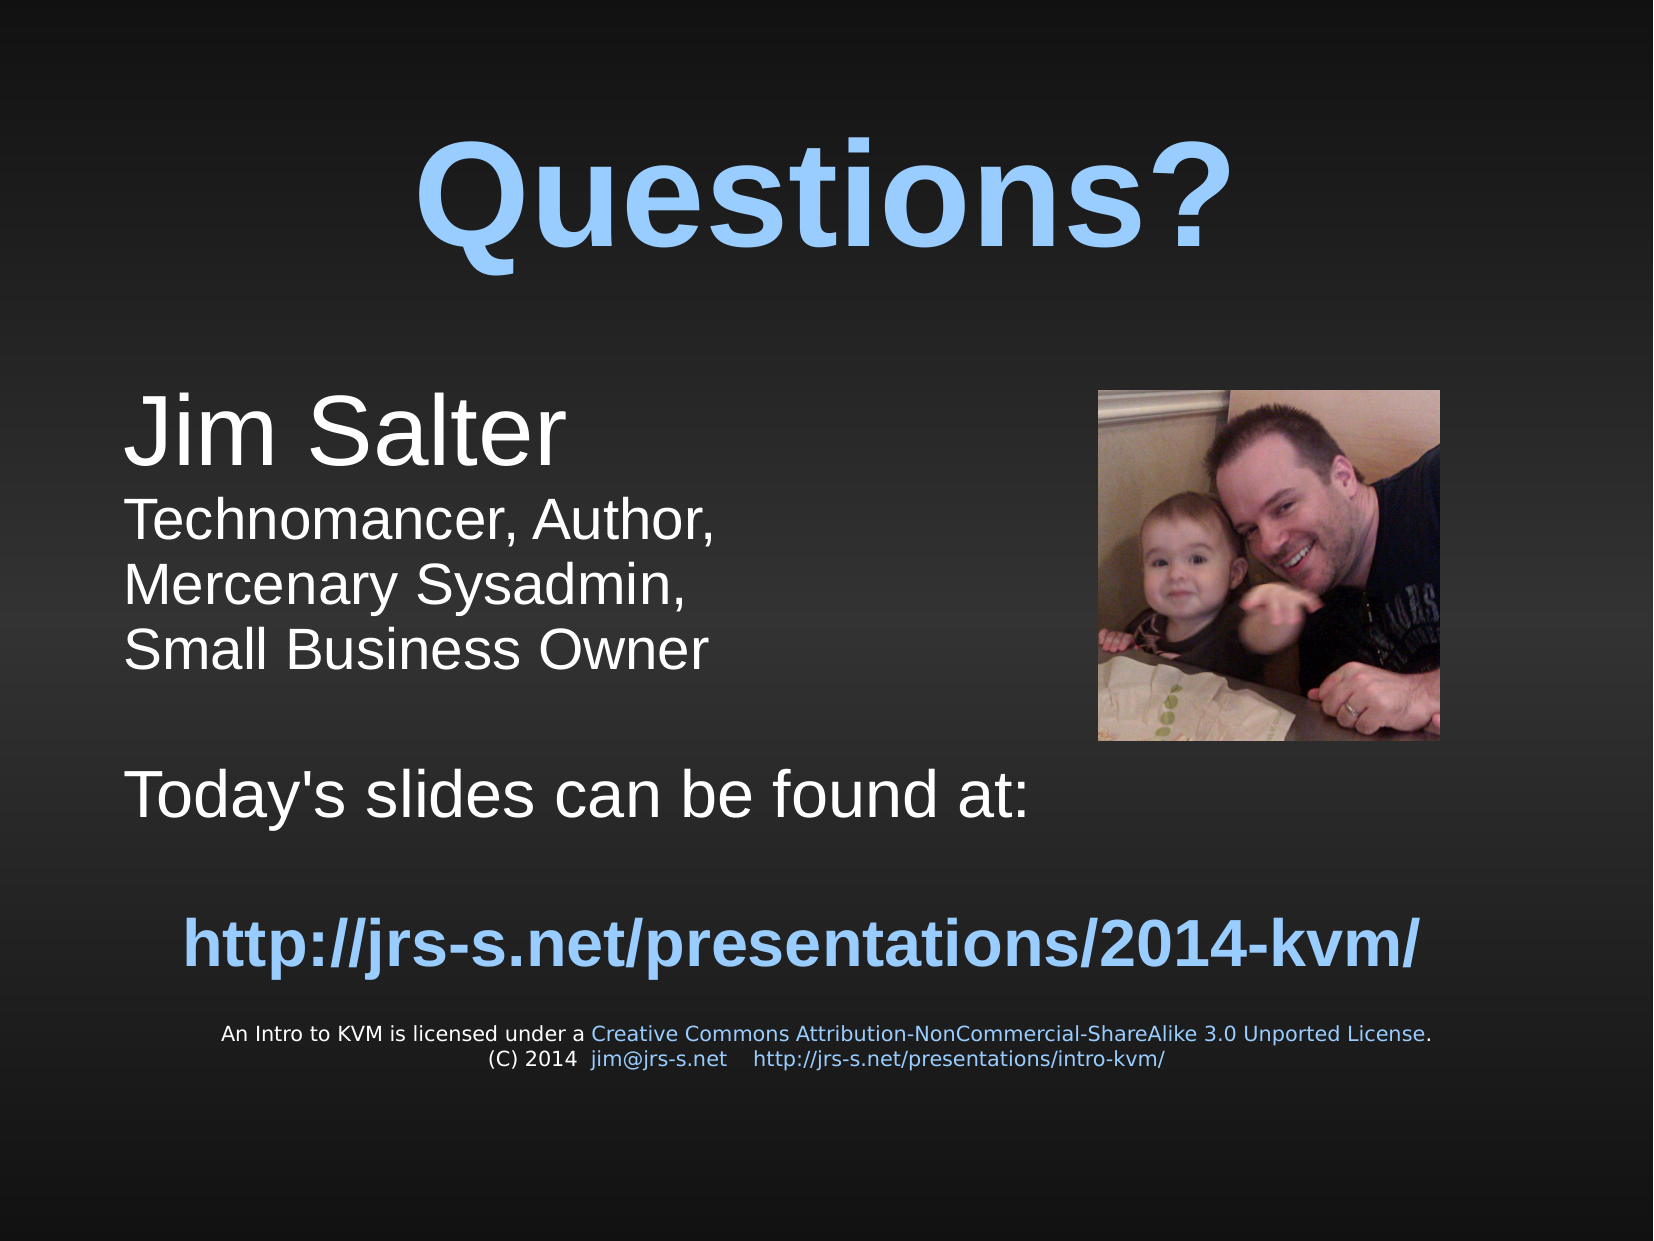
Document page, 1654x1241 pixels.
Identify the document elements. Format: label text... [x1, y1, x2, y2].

title Questions? [118, 72, 1535, 316]
picture [1098, 390, 1440, 741]
text_box Jim Salter Technomancer, Author, Mercenary Sysadmin, Small Business Owner Today's slides can be found at: http://jrs-s.net/presentations/2014-kvm/ [123, 345, 1482, 1011]
subtitle An Intro to KVM is licensed under a Creative Commons Attribution-NonCommercial-ShareAlike 3.0 Unported License. (C) 2014 jim@jrs-s.net http://jrs-s.net/presentations/intro-kvm/ [147, 325, 1506, 1096]
